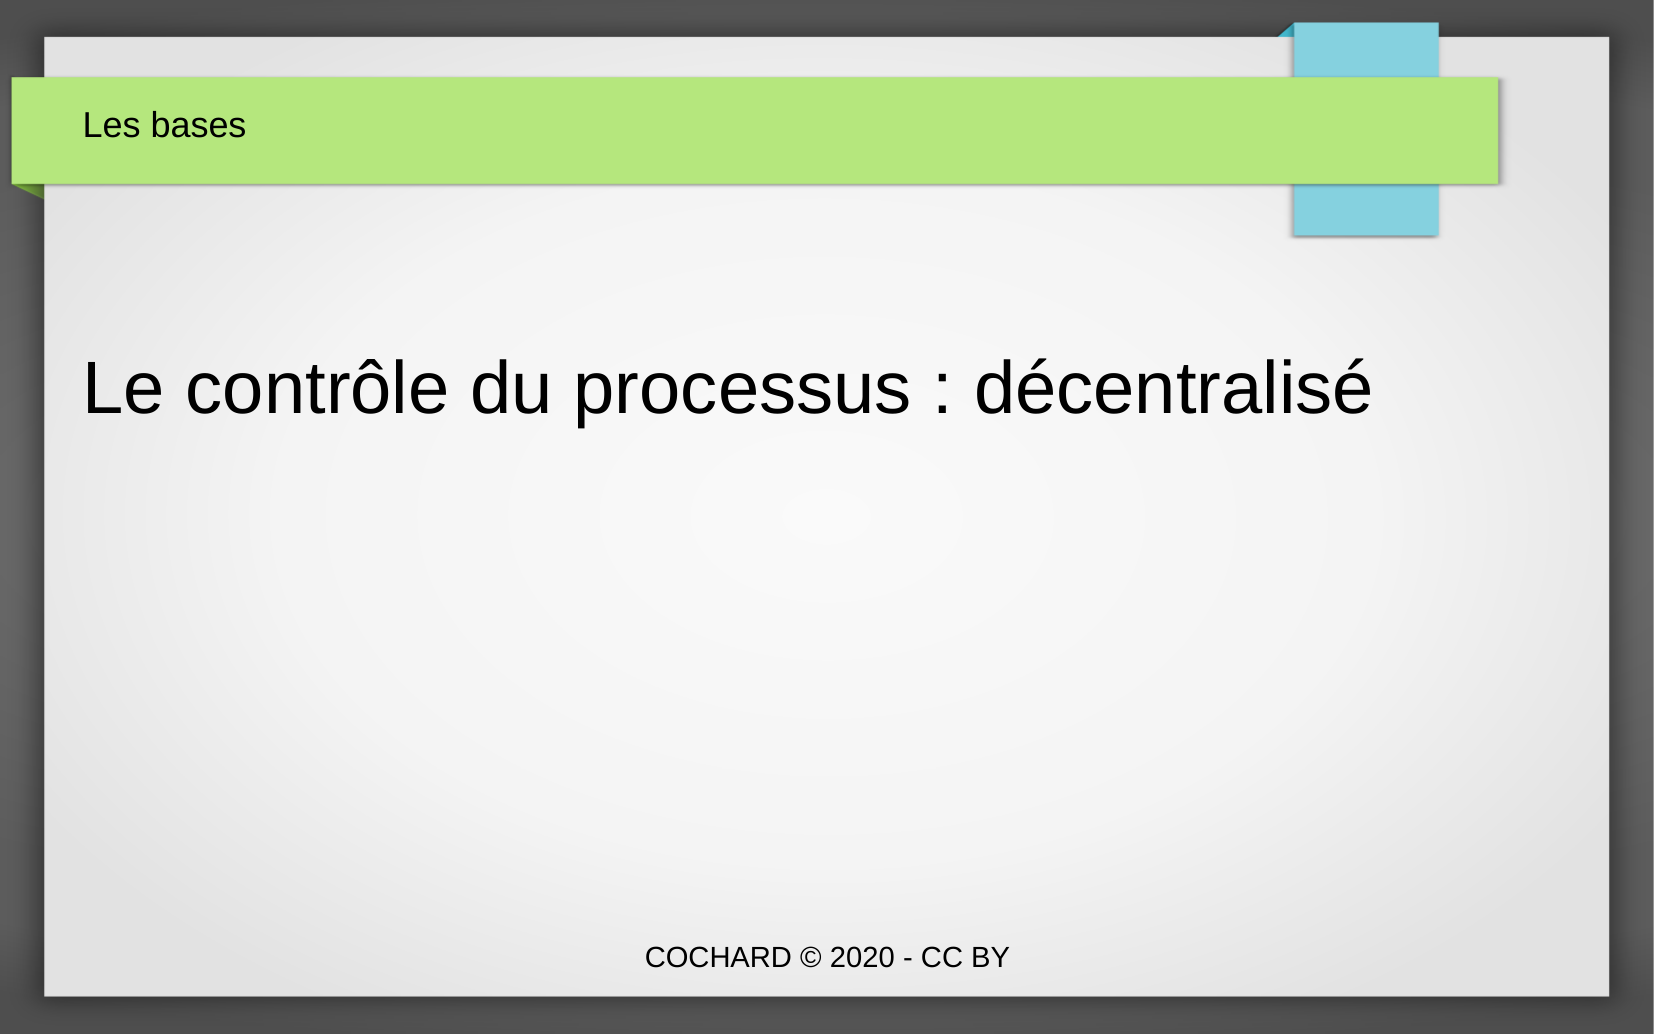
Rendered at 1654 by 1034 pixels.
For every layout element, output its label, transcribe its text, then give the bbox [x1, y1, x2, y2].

list Le contrôle du processus : décentralisé [82, 249, 1571, 849]
title Les bases [82, 39, 1235, 210]
picture [0, 0, 1654, 1034]
